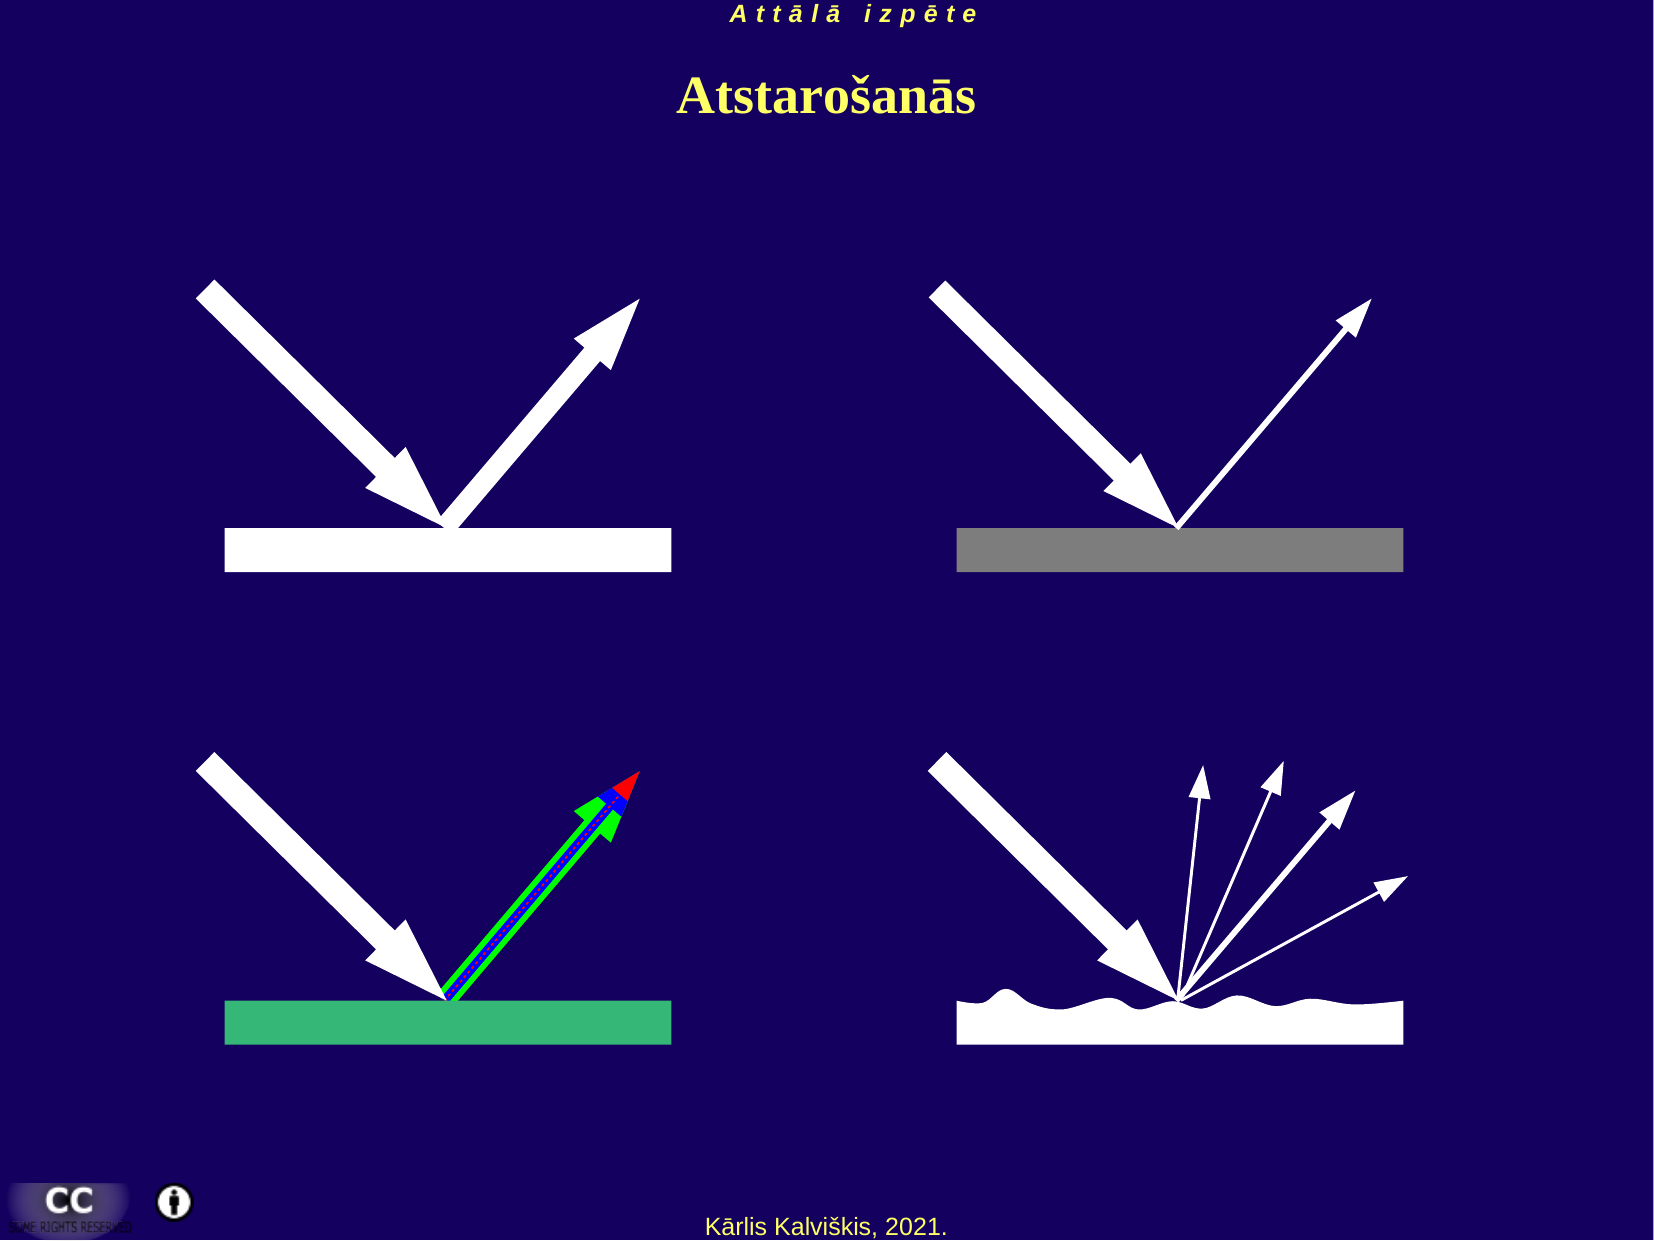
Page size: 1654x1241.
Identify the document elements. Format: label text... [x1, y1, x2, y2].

picture [0, 1183, 141, 1241]
title Atstarošanās [120, 65, 1533, 334]
text_box [224, 528, 672, 573]
picture [155, 1183, 194, 1222]
text_box [956, 528, 1404, 573]
text_box [224, 1000, 672, 1045]
text_box [956, 988, 1404, 1045]
